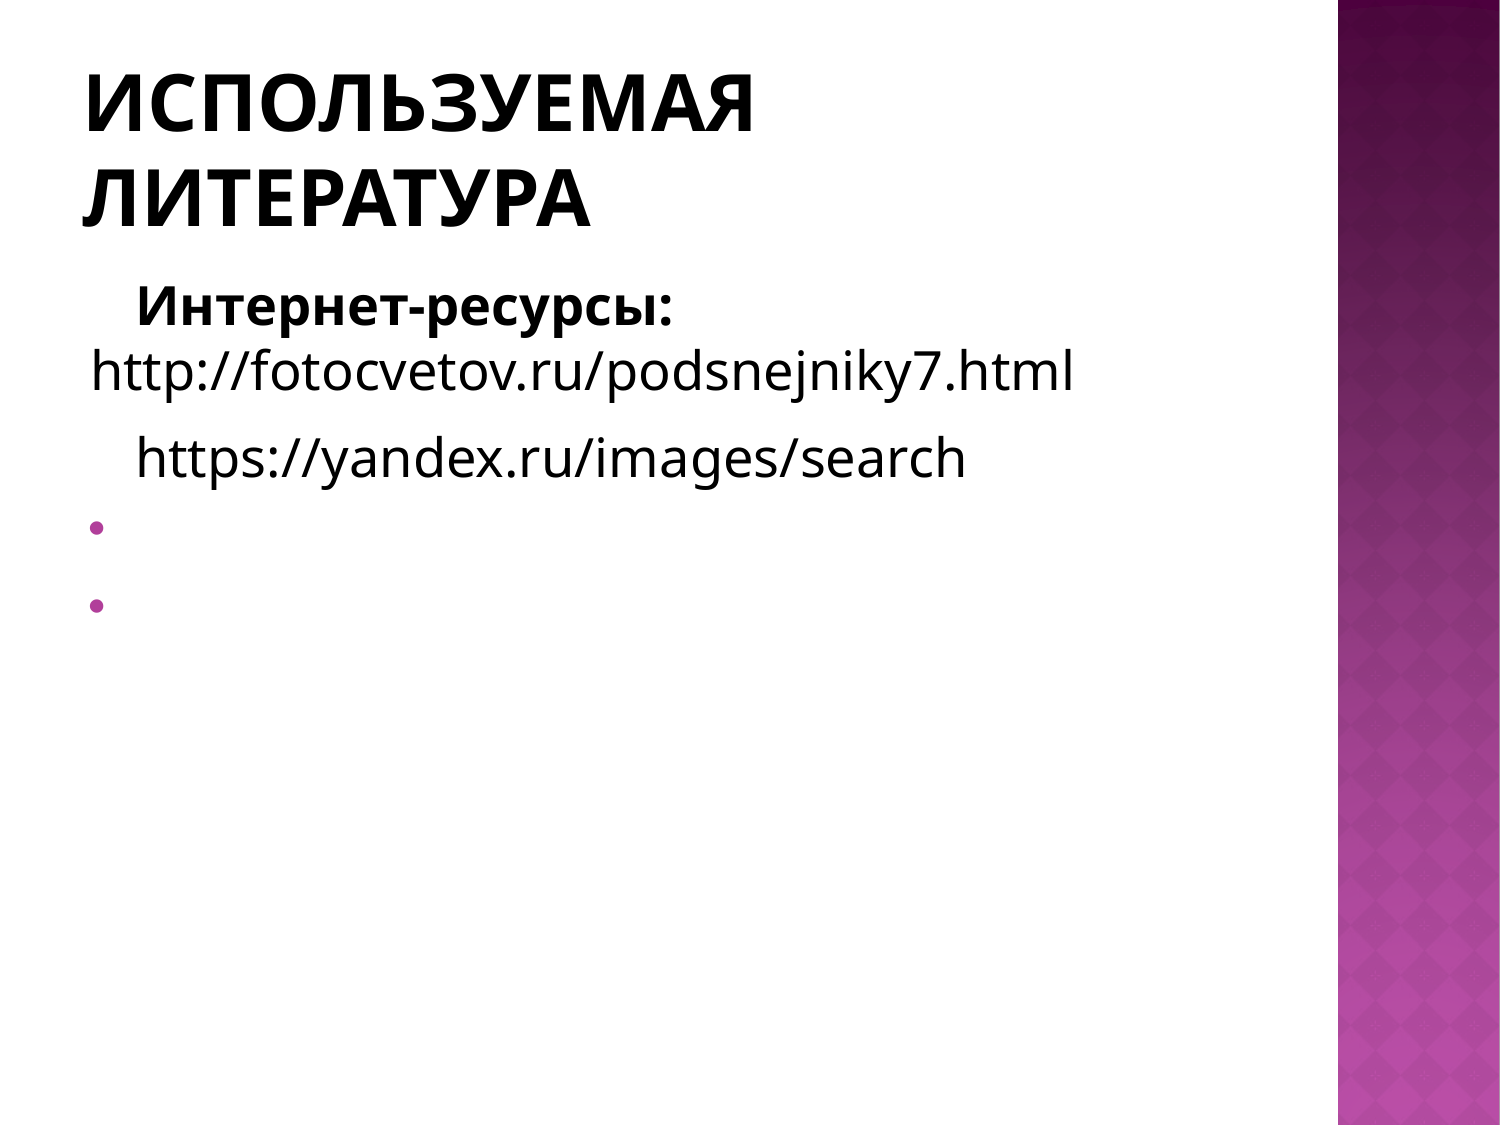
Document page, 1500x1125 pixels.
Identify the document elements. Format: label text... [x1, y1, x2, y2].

title Используемая литература [75, 52, 1263, 240]
list Интернет-ресурсы: http://fotocvetov.ru/podsnejniky7.html https://yandex.ru/images/search [75, 264, 1263, 1060]
